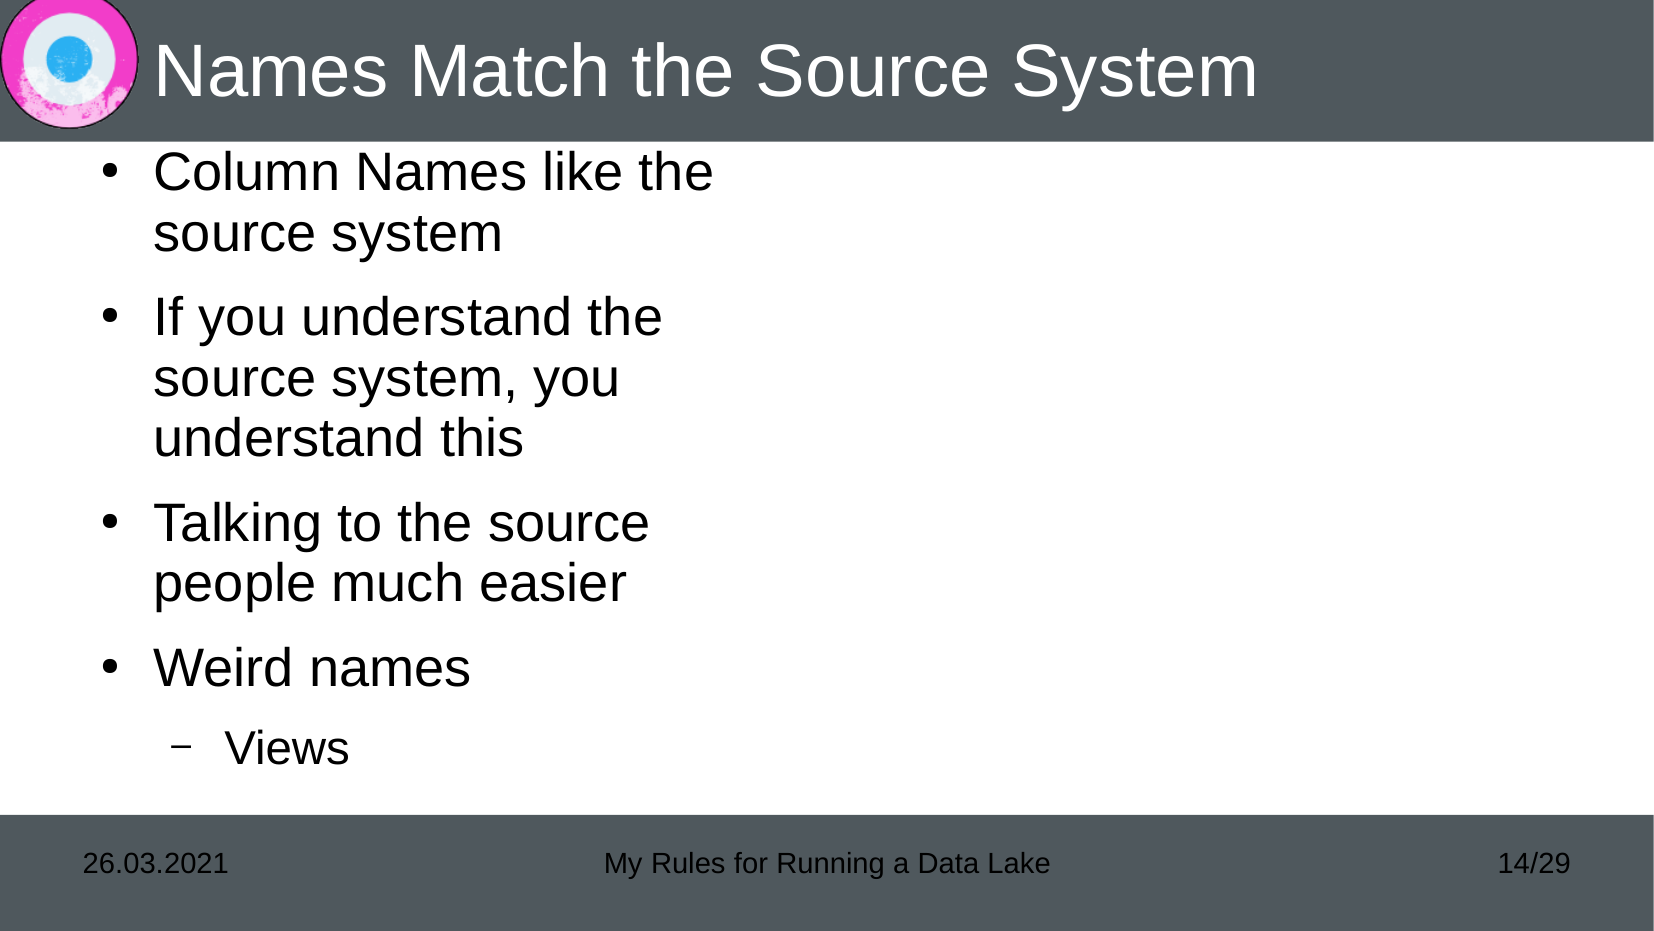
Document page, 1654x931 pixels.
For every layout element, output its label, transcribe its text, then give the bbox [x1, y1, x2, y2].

title Names Match the Source System [153, 5, 1654, 136]
picture [0, 0, 228, 148]
list Column Names like the source system If you understand the source system, you understand this Talking to the source people much easier Weird names Views [82, 141, 809, 815]
